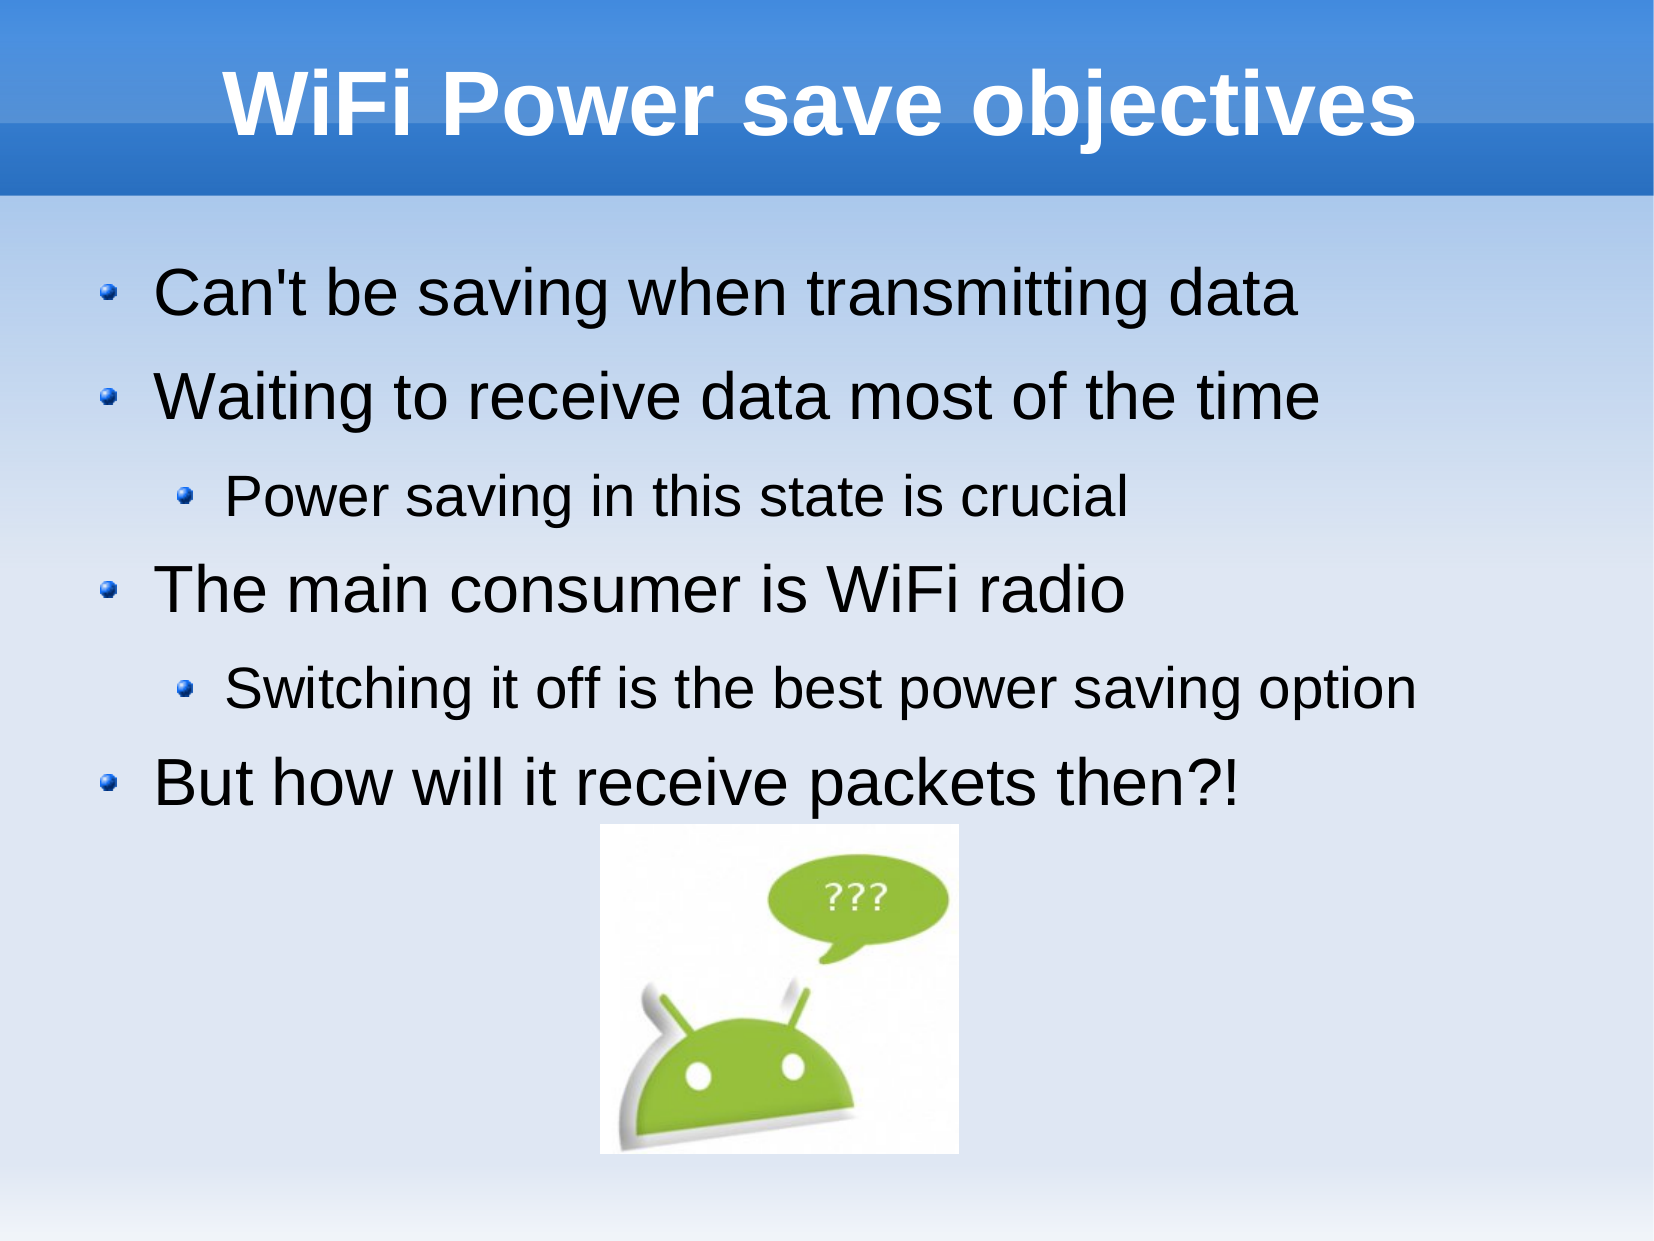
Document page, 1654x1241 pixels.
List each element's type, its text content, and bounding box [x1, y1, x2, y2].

title WiFi Power save objectives [76, 0, 1565, 208]
list Can't be saving when transmitting data Waiting to receive data most of the time Power saving in this state is crucial The main consumer is WiFi radio Switching it off is the best power saving option But how will it receive packets then?! [82, 254, 1538, 1059]
picture [0, 0, 1654, 1241]
